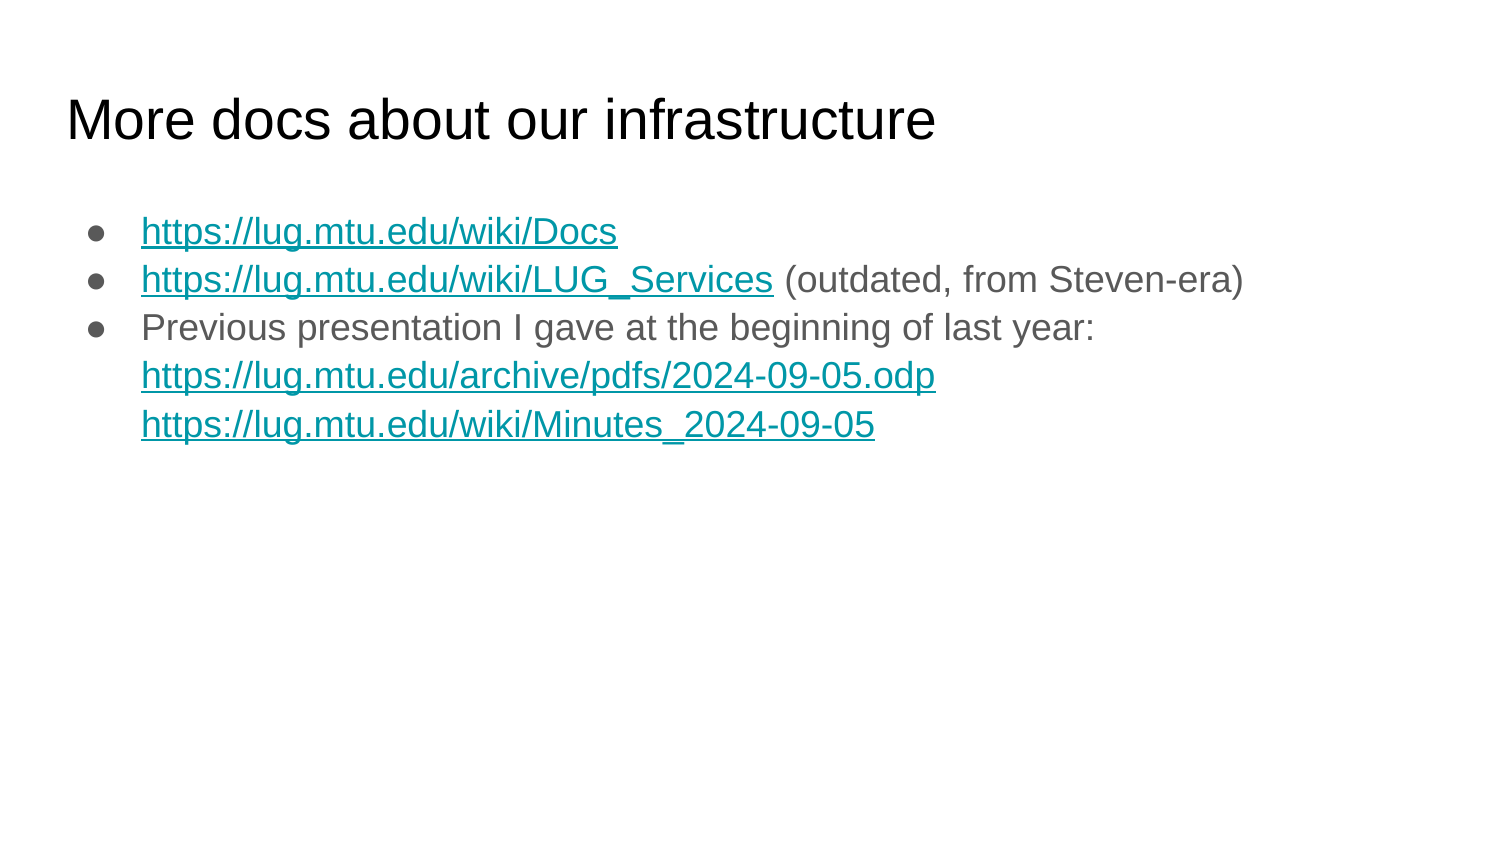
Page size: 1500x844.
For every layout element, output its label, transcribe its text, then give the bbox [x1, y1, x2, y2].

list https://lug.mtu.edu/wiki/Docs https://lug.mtu.edu/wiki/LUG_Services (outdated, from Steven-era) Previous presentation I gave at the beginning of last year: https://lug.mtu.edu/archive/pdfs/2024-09-05.odp https://lug.mtu.edu/wiki/Minutes_2024-09-05 [51, 189, 1449, 750]
title More docs about our infrastructure [51, 72, 1449, 167]
